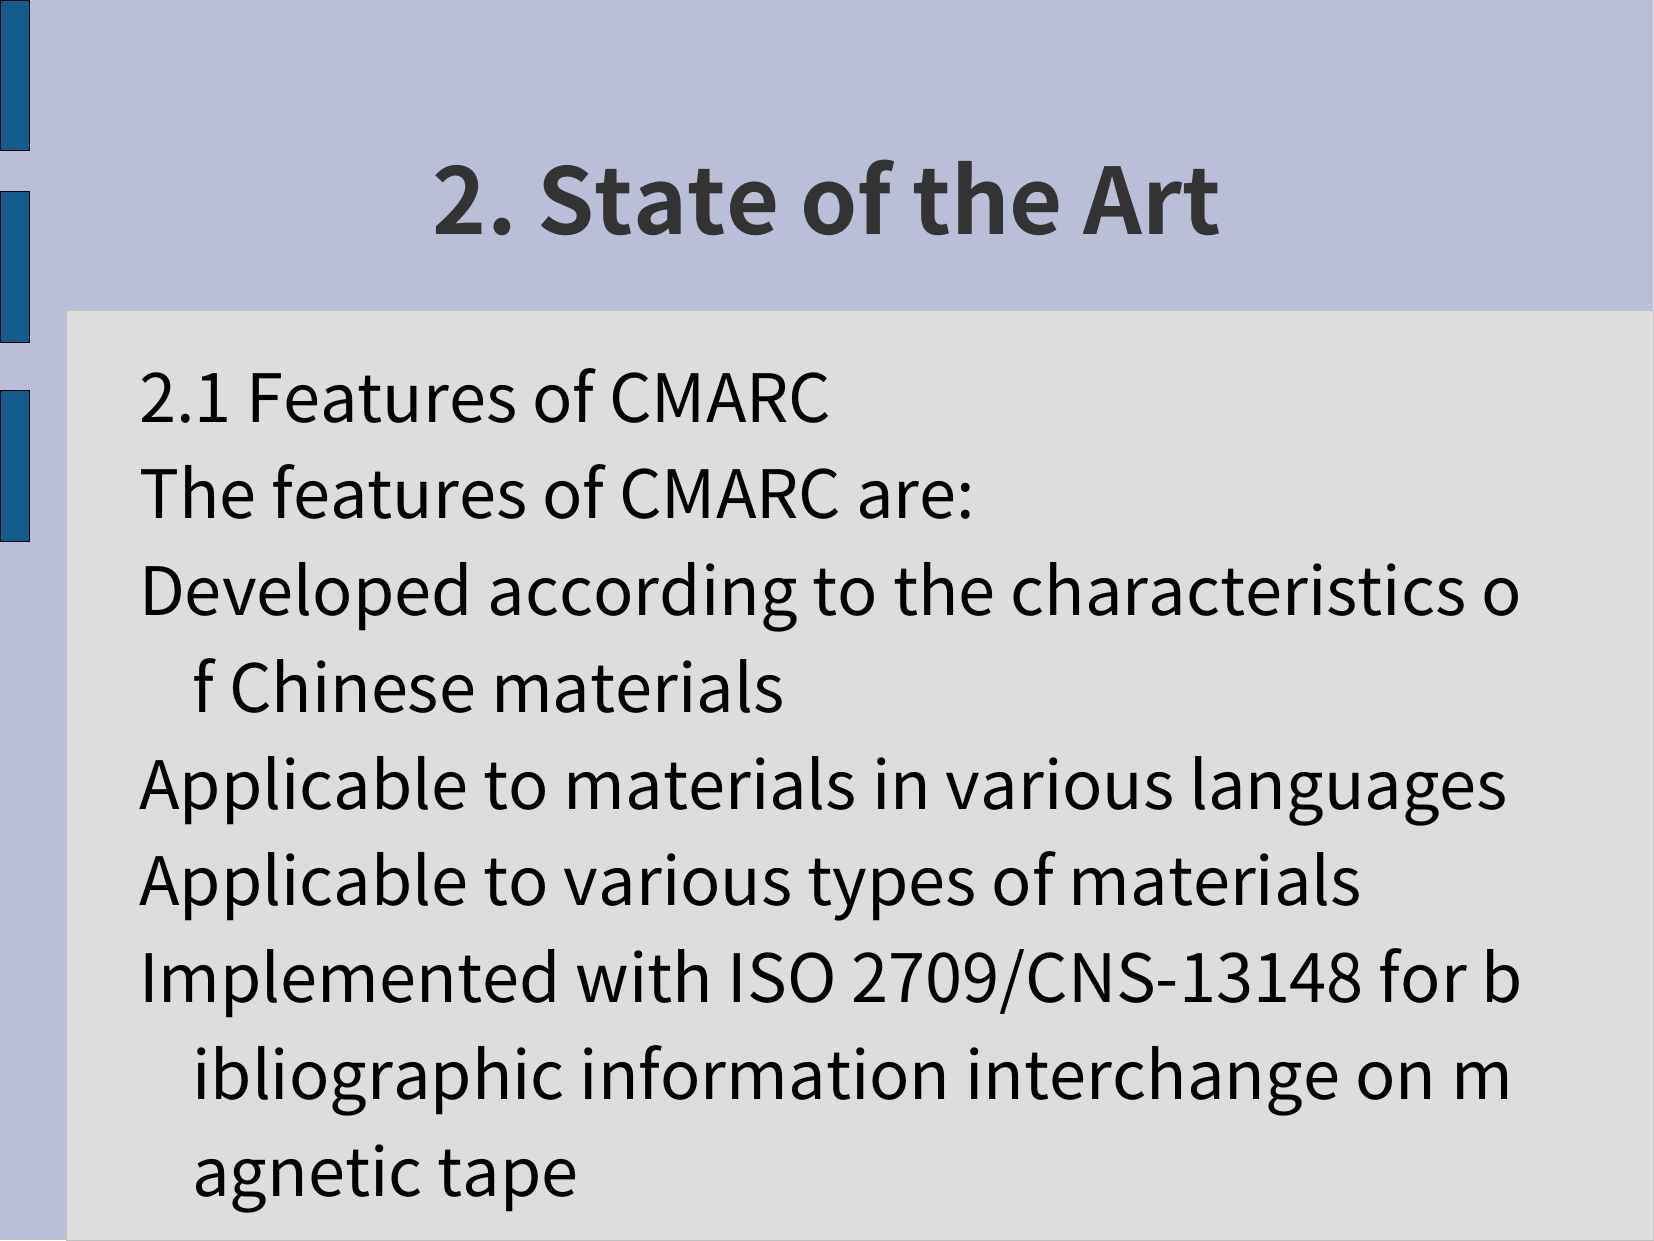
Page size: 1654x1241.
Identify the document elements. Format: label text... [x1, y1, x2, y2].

title 2. State of the Art [121, 91, 1534, 299]
list 2.1 Features of CMARC The features of CMARC are: Developed according to the characteristics of Chinese materials Applicable to materials in various languages Applicable to various types of materials Implemented with ISO 2709/CNS-13148 for bibliographic information interchange on magnetic tape [121, 344, 1534, 1127]
